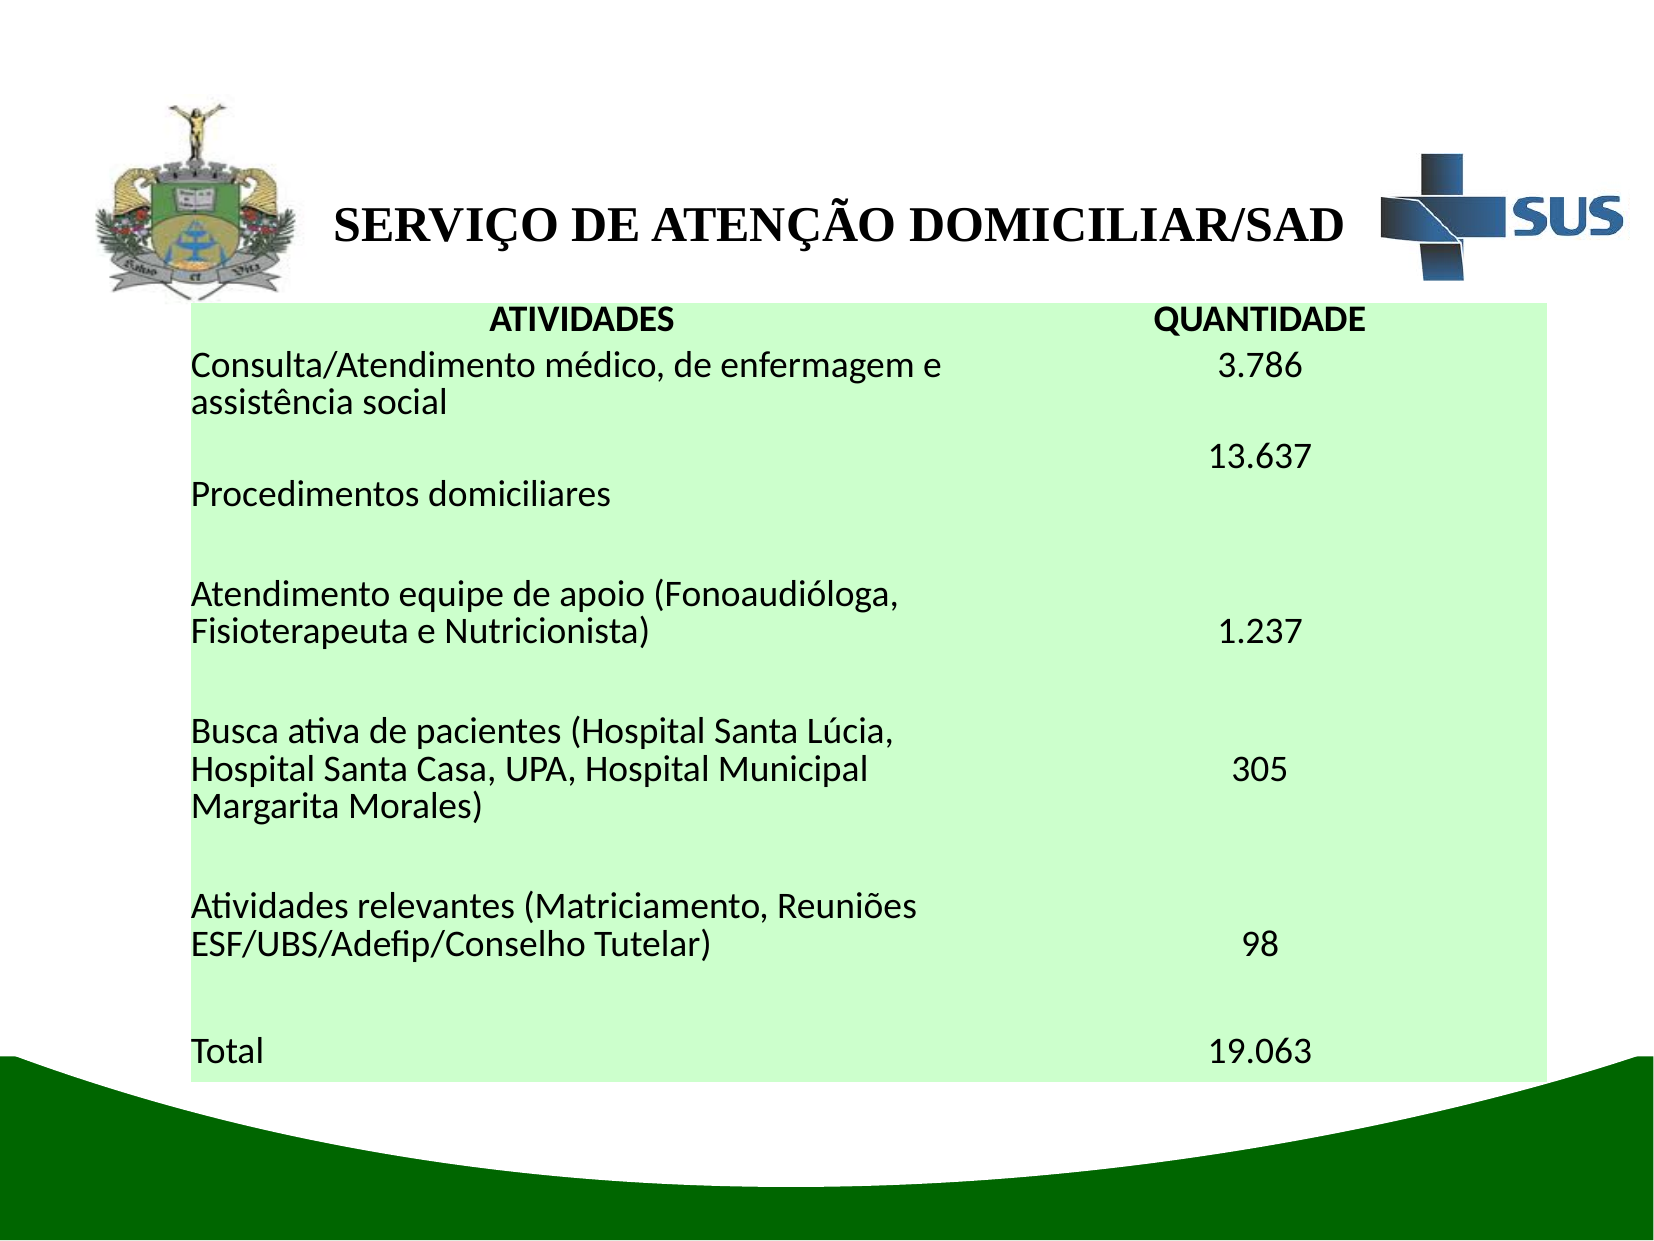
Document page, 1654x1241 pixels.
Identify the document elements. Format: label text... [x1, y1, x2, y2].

table_cell Procedimentos domiciliares [191, 441, 973, 578]
table_cell Atendimento equipe de apoio (Fonoaudióloga, Fisioterapeuta e Nutricionista) [191, 578, 973, 715]
table_cell 13.637 [973, 441, 1547, 578]
picture [1380, 153, 1630, 281]
table_cell Busca ativa de pacientes (Hospital Santa Lúcia, Hospital Santa Casa, UPA, Hospital Municipal Margarita Morales) [191, 715, 973, 853]
table_header QUANTIDADE [973, 303, 1547, 349]
table_cell Consulta/Atendimento médico, de enfermagem e assistência social [191, 349, 973, 441]
table_cell 1.237 [973, 578, 1547, 715]
table_cell 19.063 [973, 1036, 1547, 1082]
table_cell 3.786 [973, 349, 1547, 441]
table_cell 305 [973, 715, 1547, 853]
table_header ATIVIDADES [191, 303, 973, 349]
table_cell Total [191, 1036, 973, 1082]
table_cell Atividades relevantes (Matriciamento, Reuniões ESF/UBS/Adefip/Conselho Tutelar) [191, 853, 973, 1036]
text_box SERVIÇO DE ATENÇÃO DOMICILIAR/SAD [318, 189, 1360, 260]
picture [82, 94, 308, 319]
table_cell 98 [973, 853, 1547, 1036]
text_box [0, 1050, 1654, 1241]
